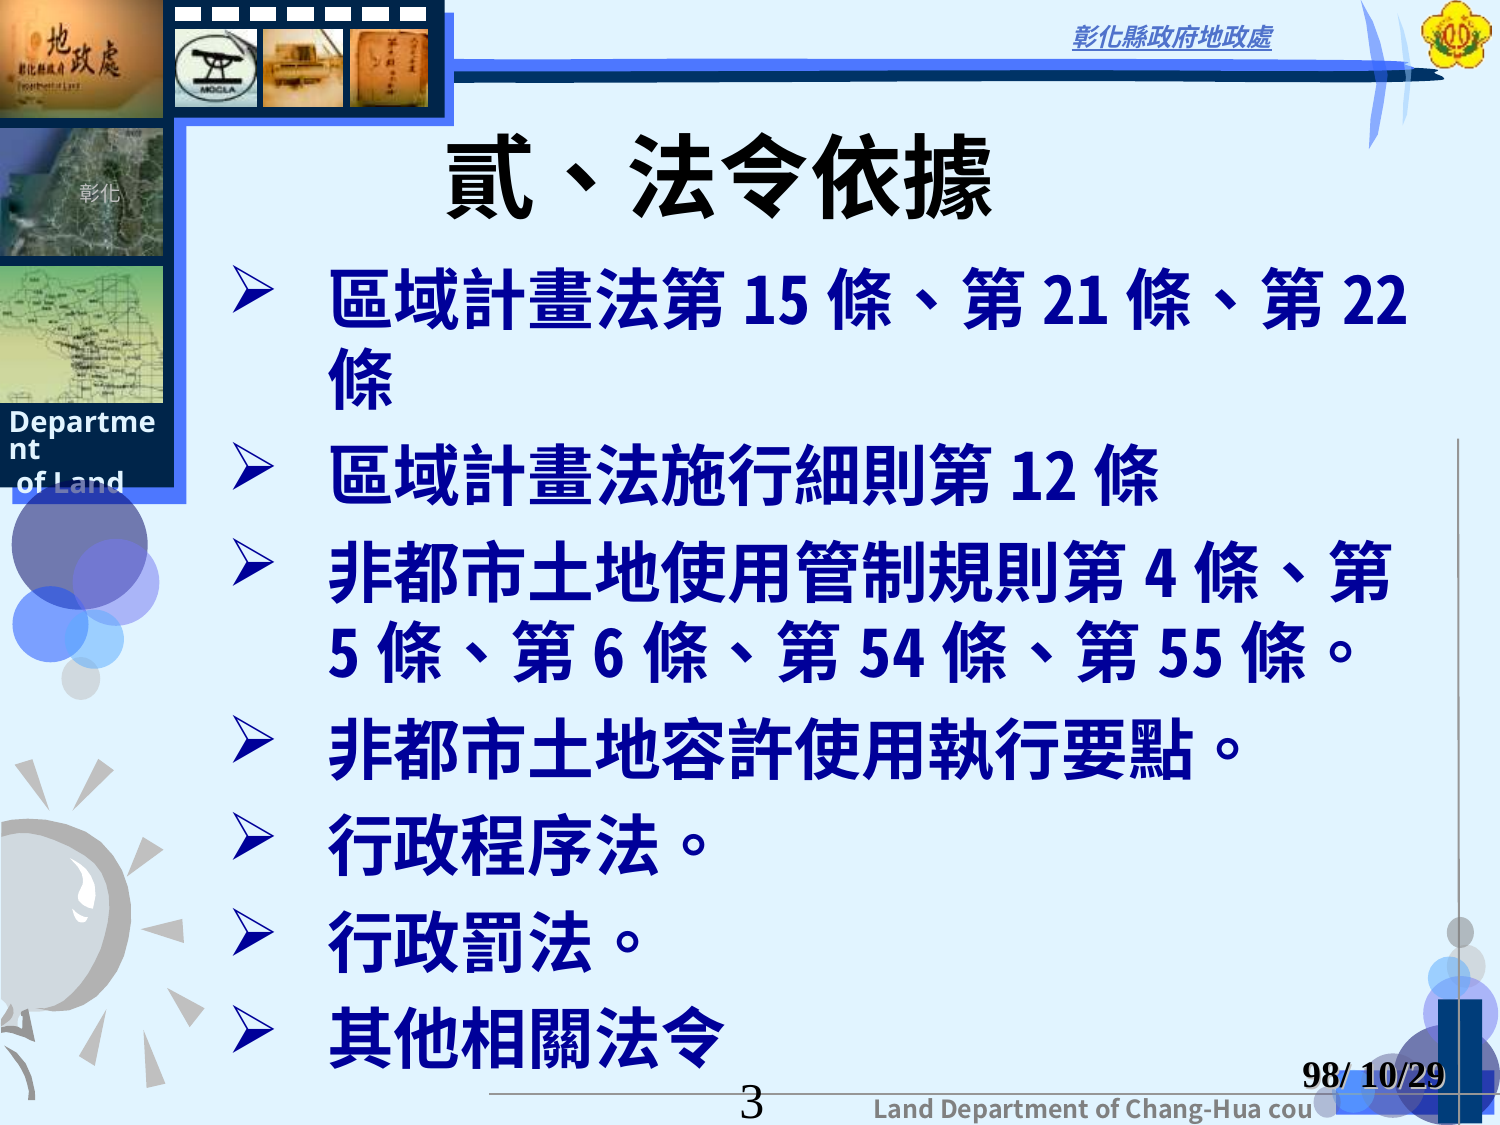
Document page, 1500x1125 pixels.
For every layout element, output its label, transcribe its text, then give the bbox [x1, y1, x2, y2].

picture [0, 0, 163, 118]
picture [350, 29, 428, 107]
picture [263, 29, 343, 107]
title 貳、法令依據 [237, 112, 1201, 238]
picture [0, 266, 163, 403]
list 區域計畫法第15條、第21條、第22條 區域計畫法施行細則第12條 非都市土地使用管制規則第4條、第5條、第6條、第54條、第55條。 非都市土地容許使用執行要點。 行政程序法。 行政罰法。 其他相關法令 [212, 249, 1438, 1013]
picture [175, 29, 257, 107]
picture [0, 128, 163, 256]
picture [1420, 0, 1492, 71]
